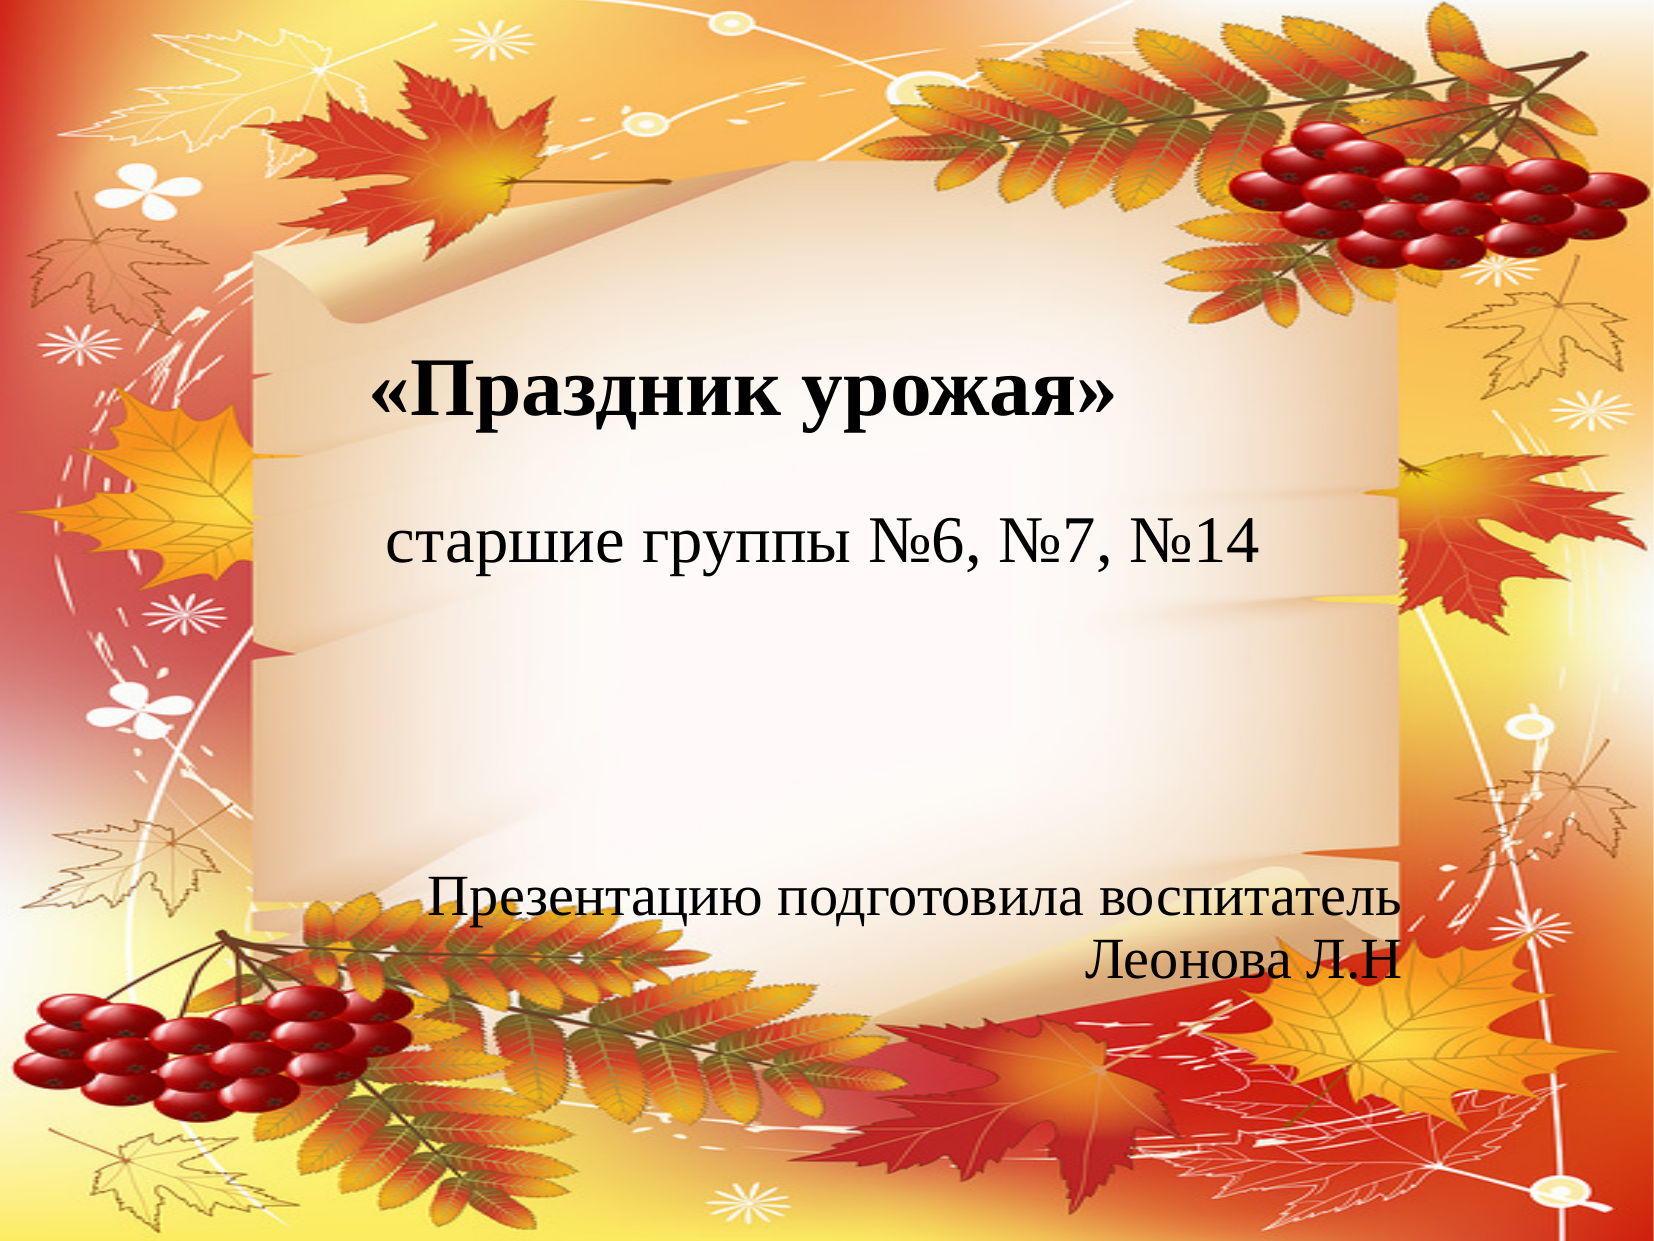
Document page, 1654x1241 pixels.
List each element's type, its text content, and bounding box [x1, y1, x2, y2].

picture [0, 0, 1654, 1241]
text_box «Праздник урожая» старшие группы №6, №7, №14 Презентацию подготовила воспитатель Леонова Л.Н [354, 236, 1418, 961]
